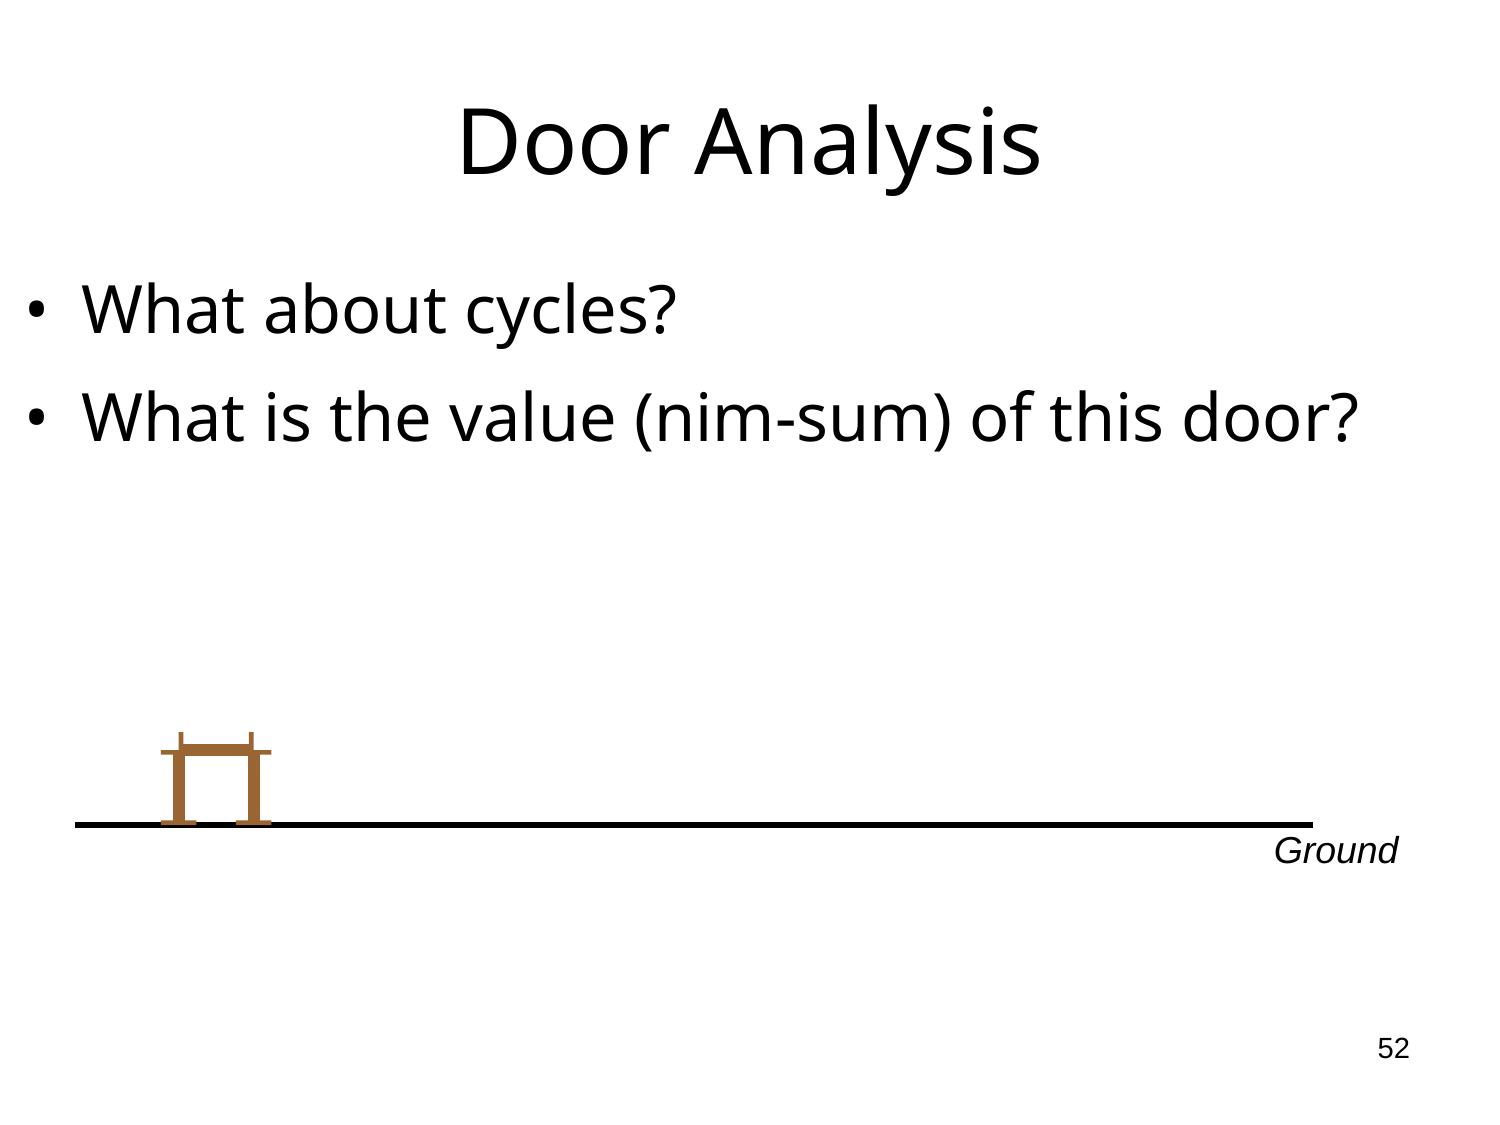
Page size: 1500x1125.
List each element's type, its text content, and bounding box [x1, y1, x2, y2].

list What about cycles? What is the value (nim-sum) of this door? [24, 262, 1476, 1086]
text_box Ground [1259, 821, 1414, 879]
title Door Analysis [24, 45, 1476, 233]
